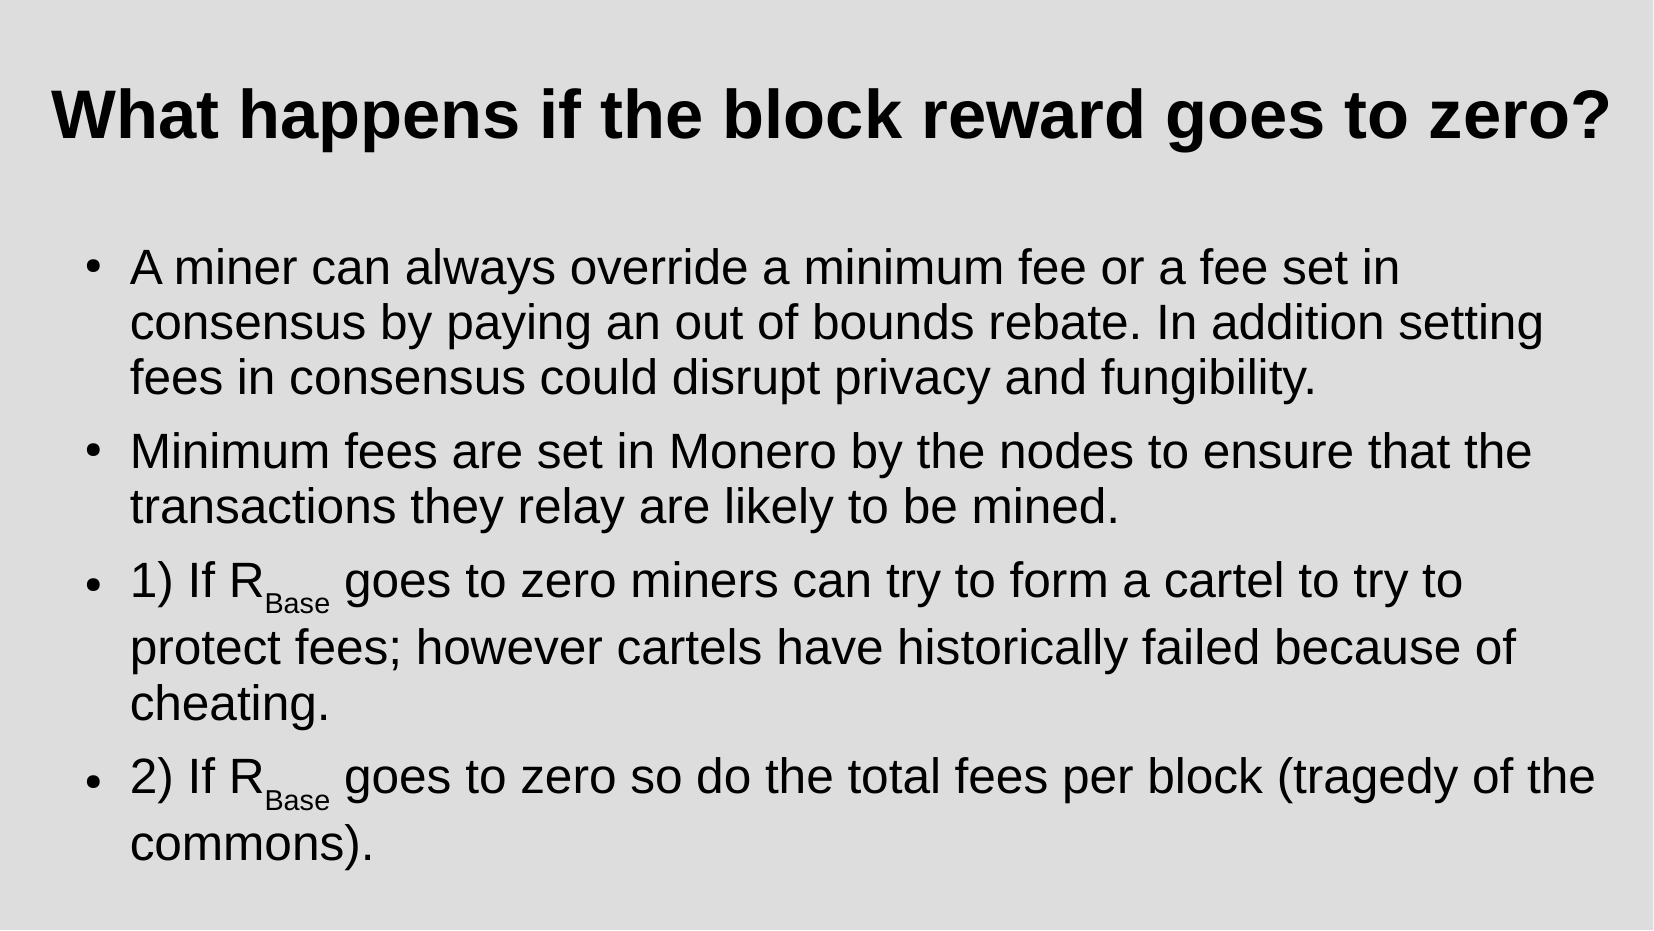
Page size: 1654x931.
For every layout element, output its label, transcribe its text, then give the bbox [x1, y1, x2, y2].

list A miner can always override a minimum fee or a fee set in consensus by paying an out of bounds rebate. In addition setting fees in consensus could disrupt privacy and fungibility. Minimum fees are set in Monero by the nodes to ensure that the transactions they relay are likely to be mined. 1) If RBase goes to zero miners can try to form a cartel to try to protect fees; however cartels have historically failed because of cheating. 2) If RBase goes to zero so do the total fees per block (tragedy of the commons). [69, 165, 1607, 875]
title What happens if the block reward goes to zero? [23, 37, 1642, 193]
